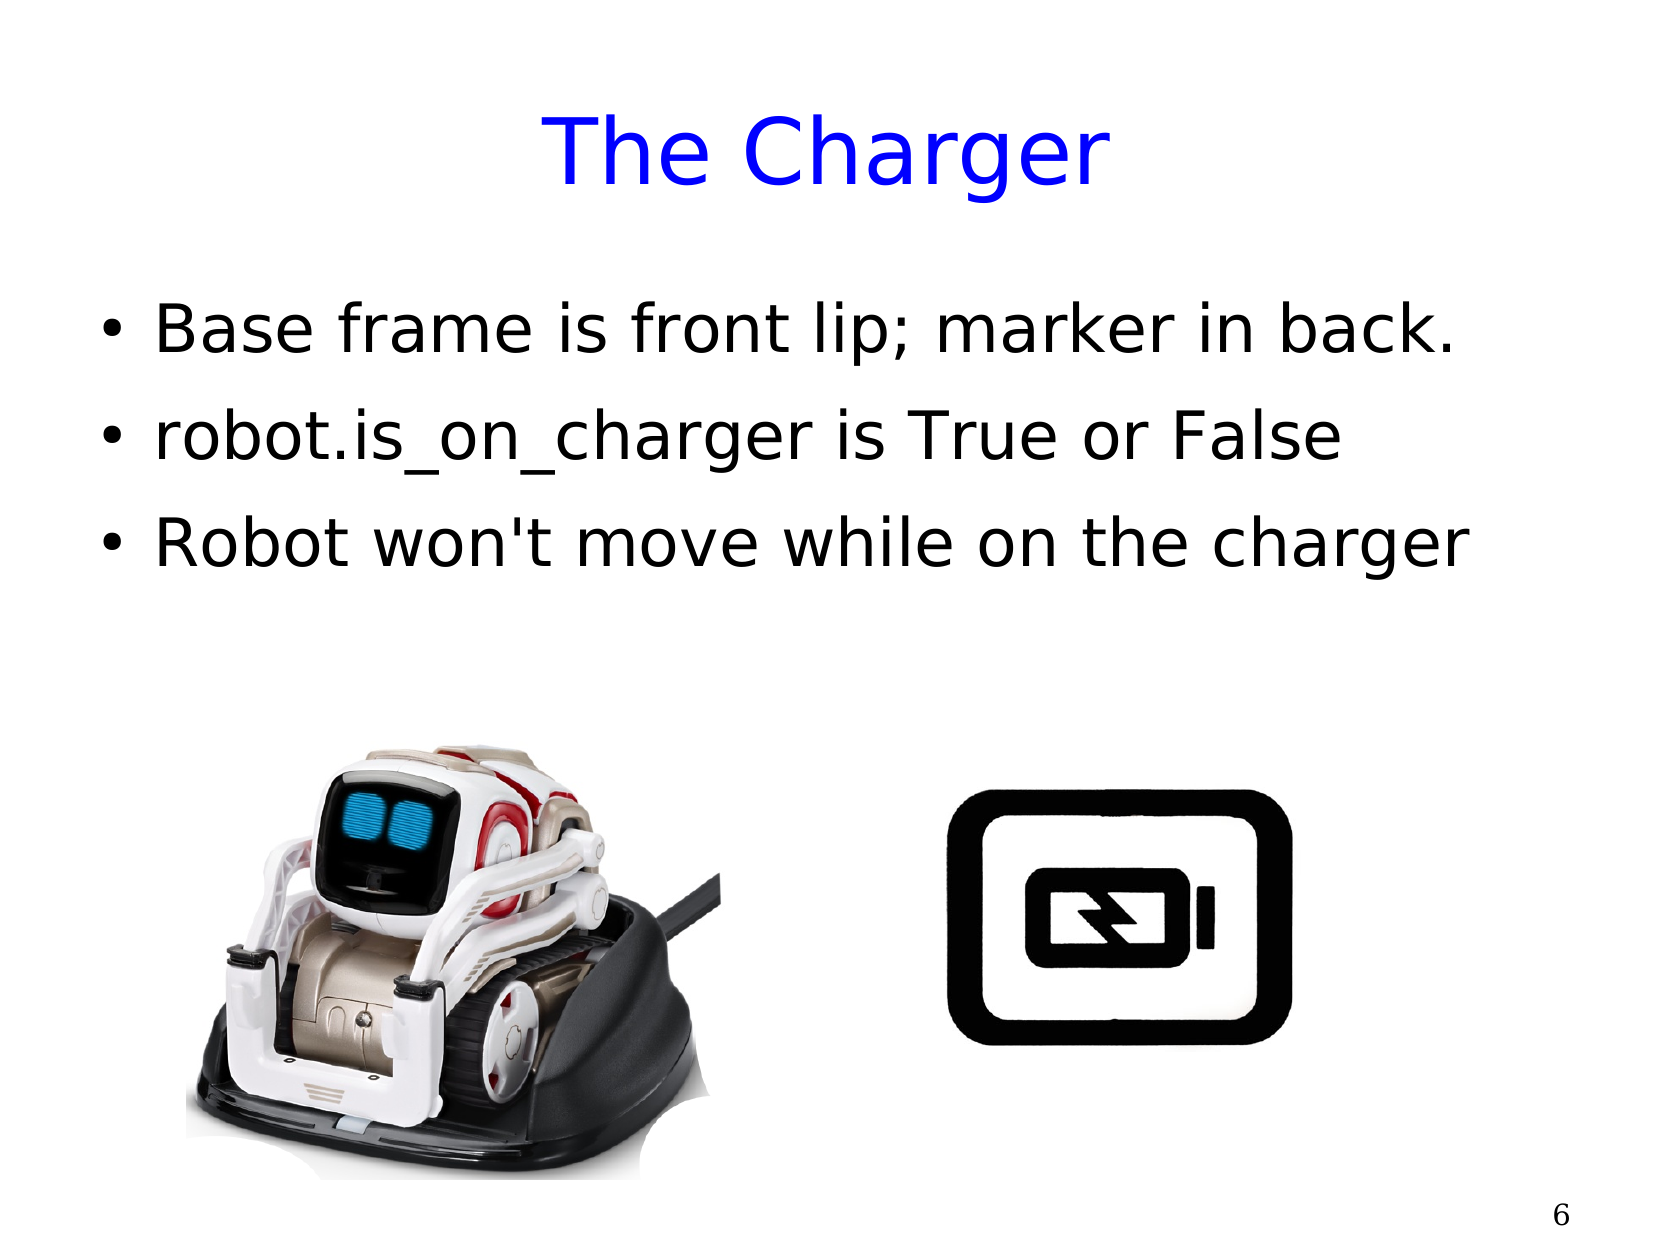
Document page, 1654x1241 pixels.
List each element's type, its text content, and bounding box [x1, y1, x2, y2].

title The Charger [82, 49, 1571, 257]
picture [186, 731, 729, 1180]
list Base frame is front lip; marker in back. robot.is_on_charger is True or False Robot won't move while on the charger [82, 290, 1571, 1109]
picture [940, 783, 1301, 1052]
